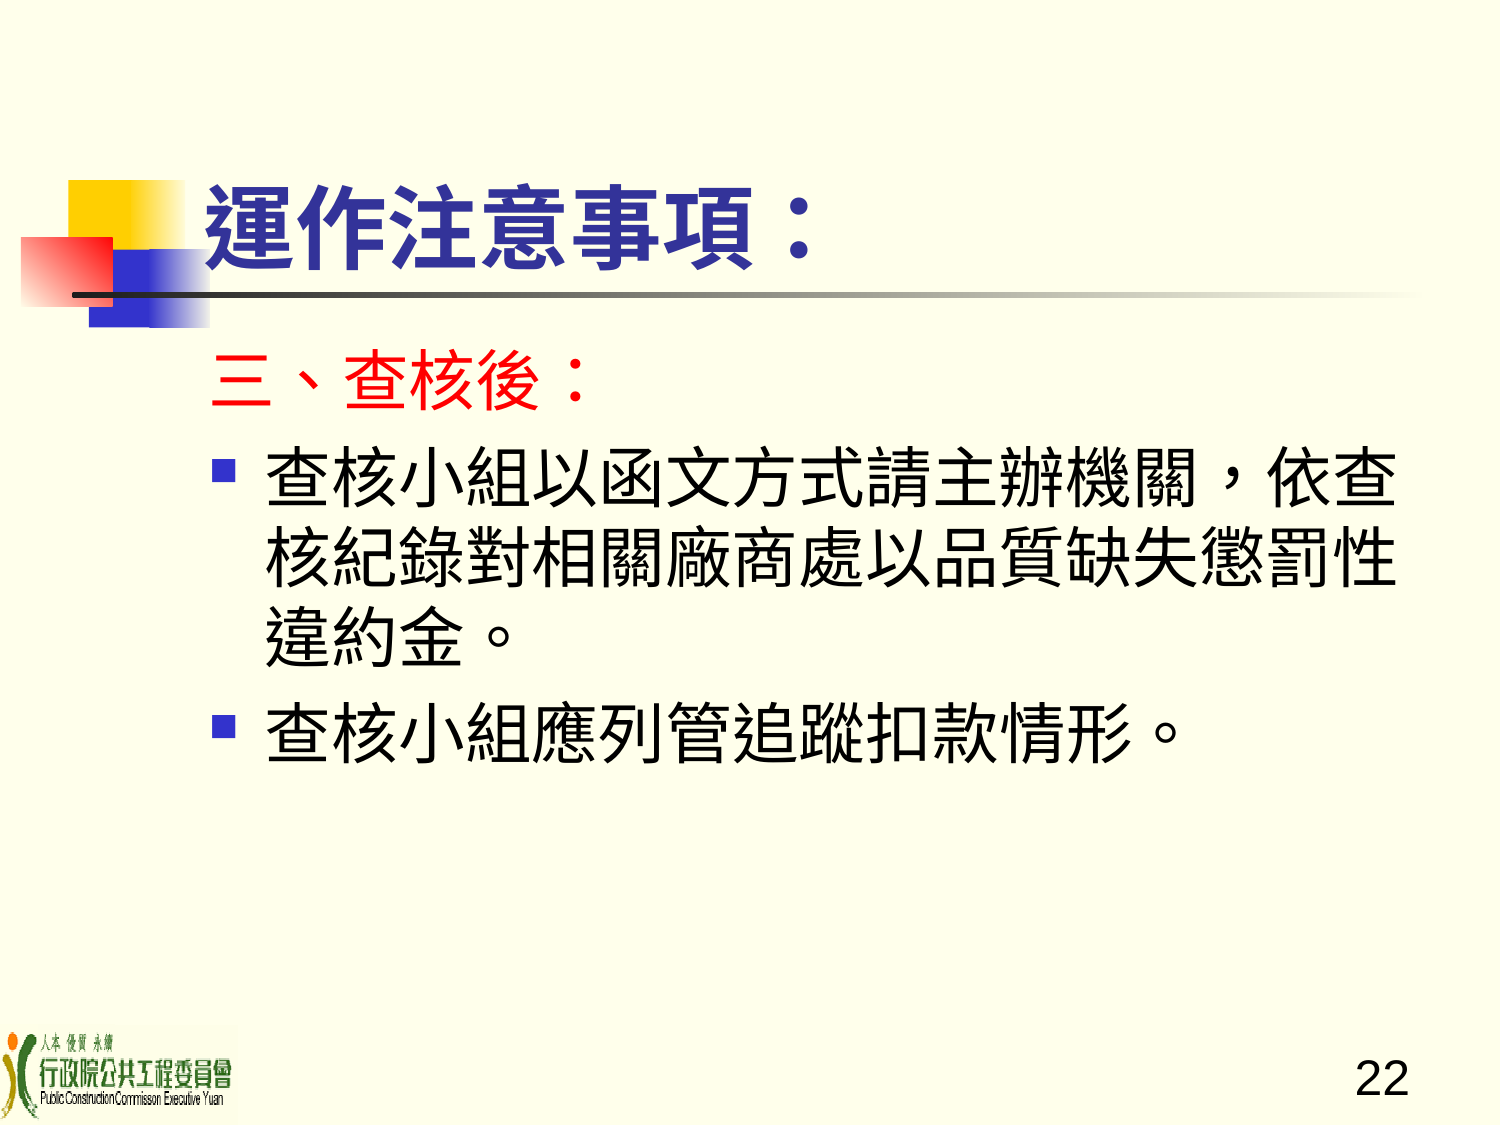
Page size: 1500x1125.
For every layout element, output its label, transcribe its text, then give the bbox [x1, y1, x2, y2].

picture [0, 1024, 238, 1125]
list 三、查核後： 查核小組以函文方式請主辦機關，依查核紀錄對相關廠商處以品質缺失懲罰性違約金。 查核小組應列管追蹤扣款情形。 [193, 331, 1469, 1007]
title 運作注意事項： [188, 101, 1468, 289]
